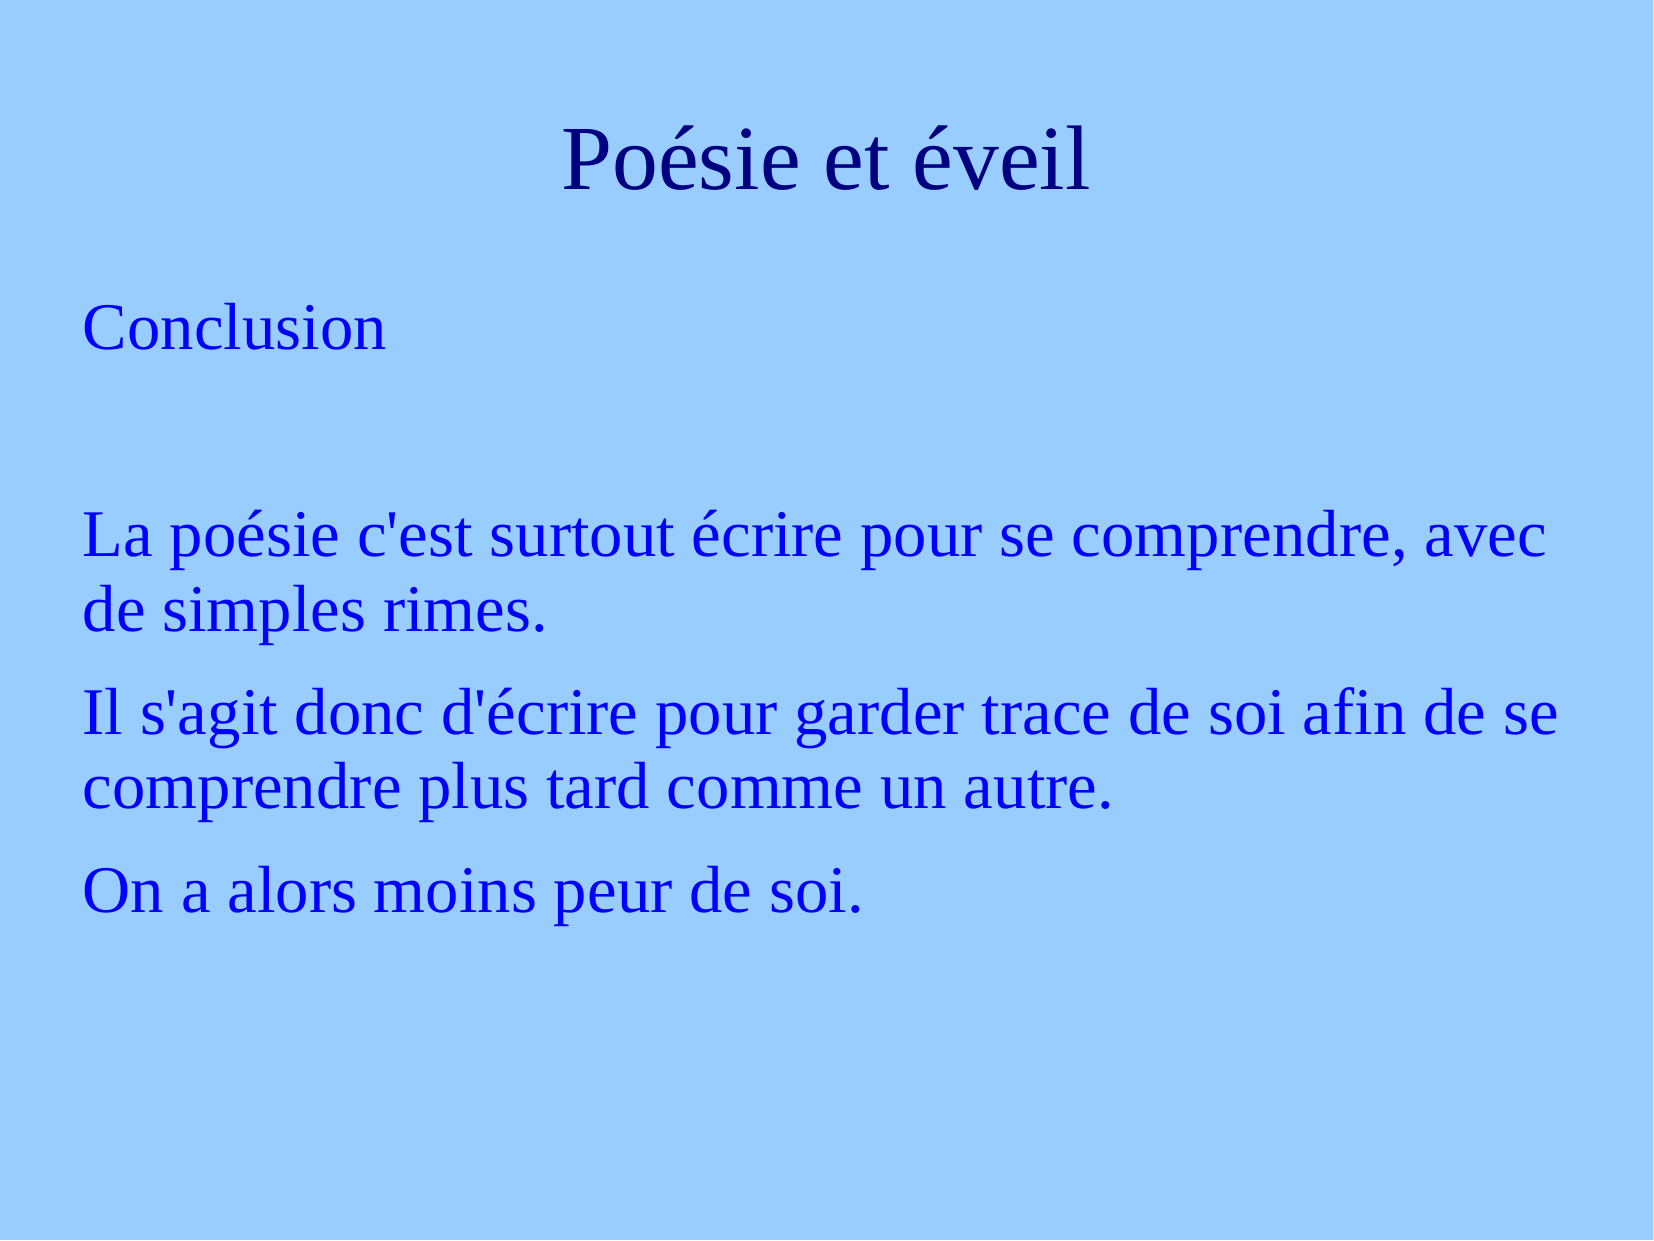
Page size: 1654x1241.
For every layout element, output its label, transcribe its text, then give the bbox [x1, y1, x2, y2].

title Poésie et éveil [82, 55, 1571, 263]
list Conclusion La poésie c'est surtout écrire pour se comprendre, avec de simples rimes. Il s'agit donc d'écrire pour garder trace de soi afin de se comprendre plus tard comme un autre. On a alors moins peur de soi. [82, 290, 1571, 1134]
